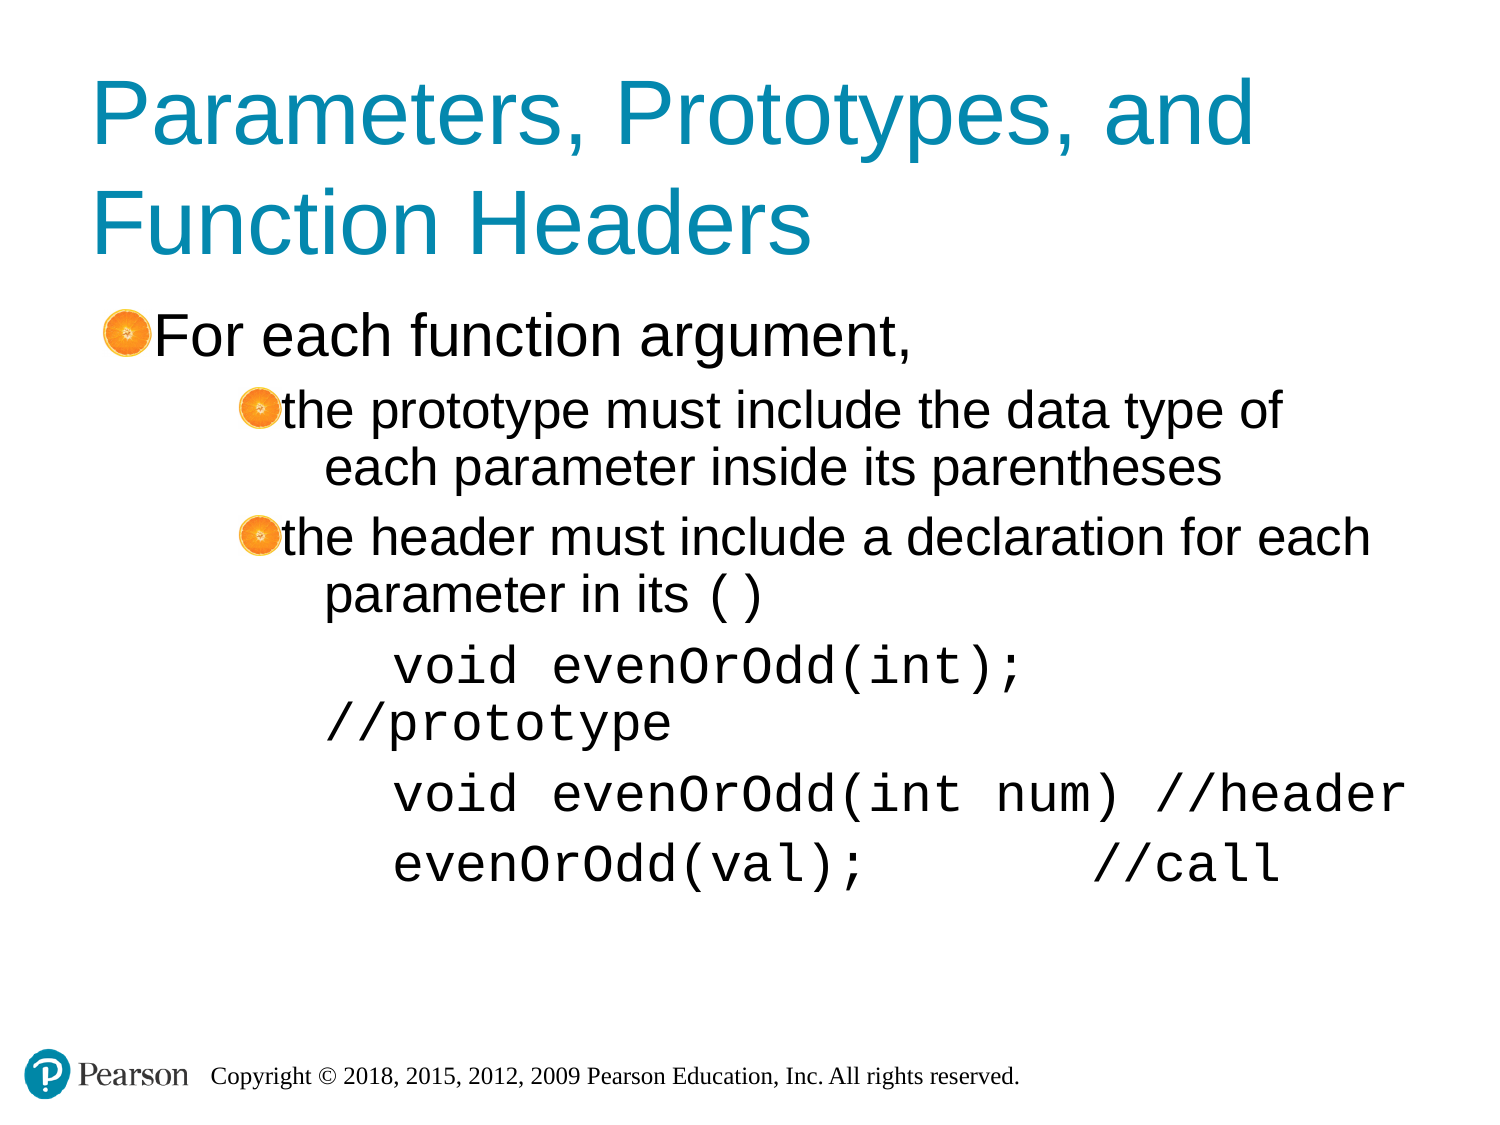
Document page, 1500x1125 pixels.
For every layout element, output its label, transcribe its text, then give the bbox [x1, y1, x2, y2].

list For each function argument, the prototype must include the data type of each parameter inside its parentheses the header must include a declaration for each parameter in its () void evenOrOdd(int); //prototype void evenOrOdd(int num) //header evenOrOdd(val); //call [87, 296, 1426, 911]
title Parameters, Prototypes, and Function Headers [75, 45, 1426, 233]
